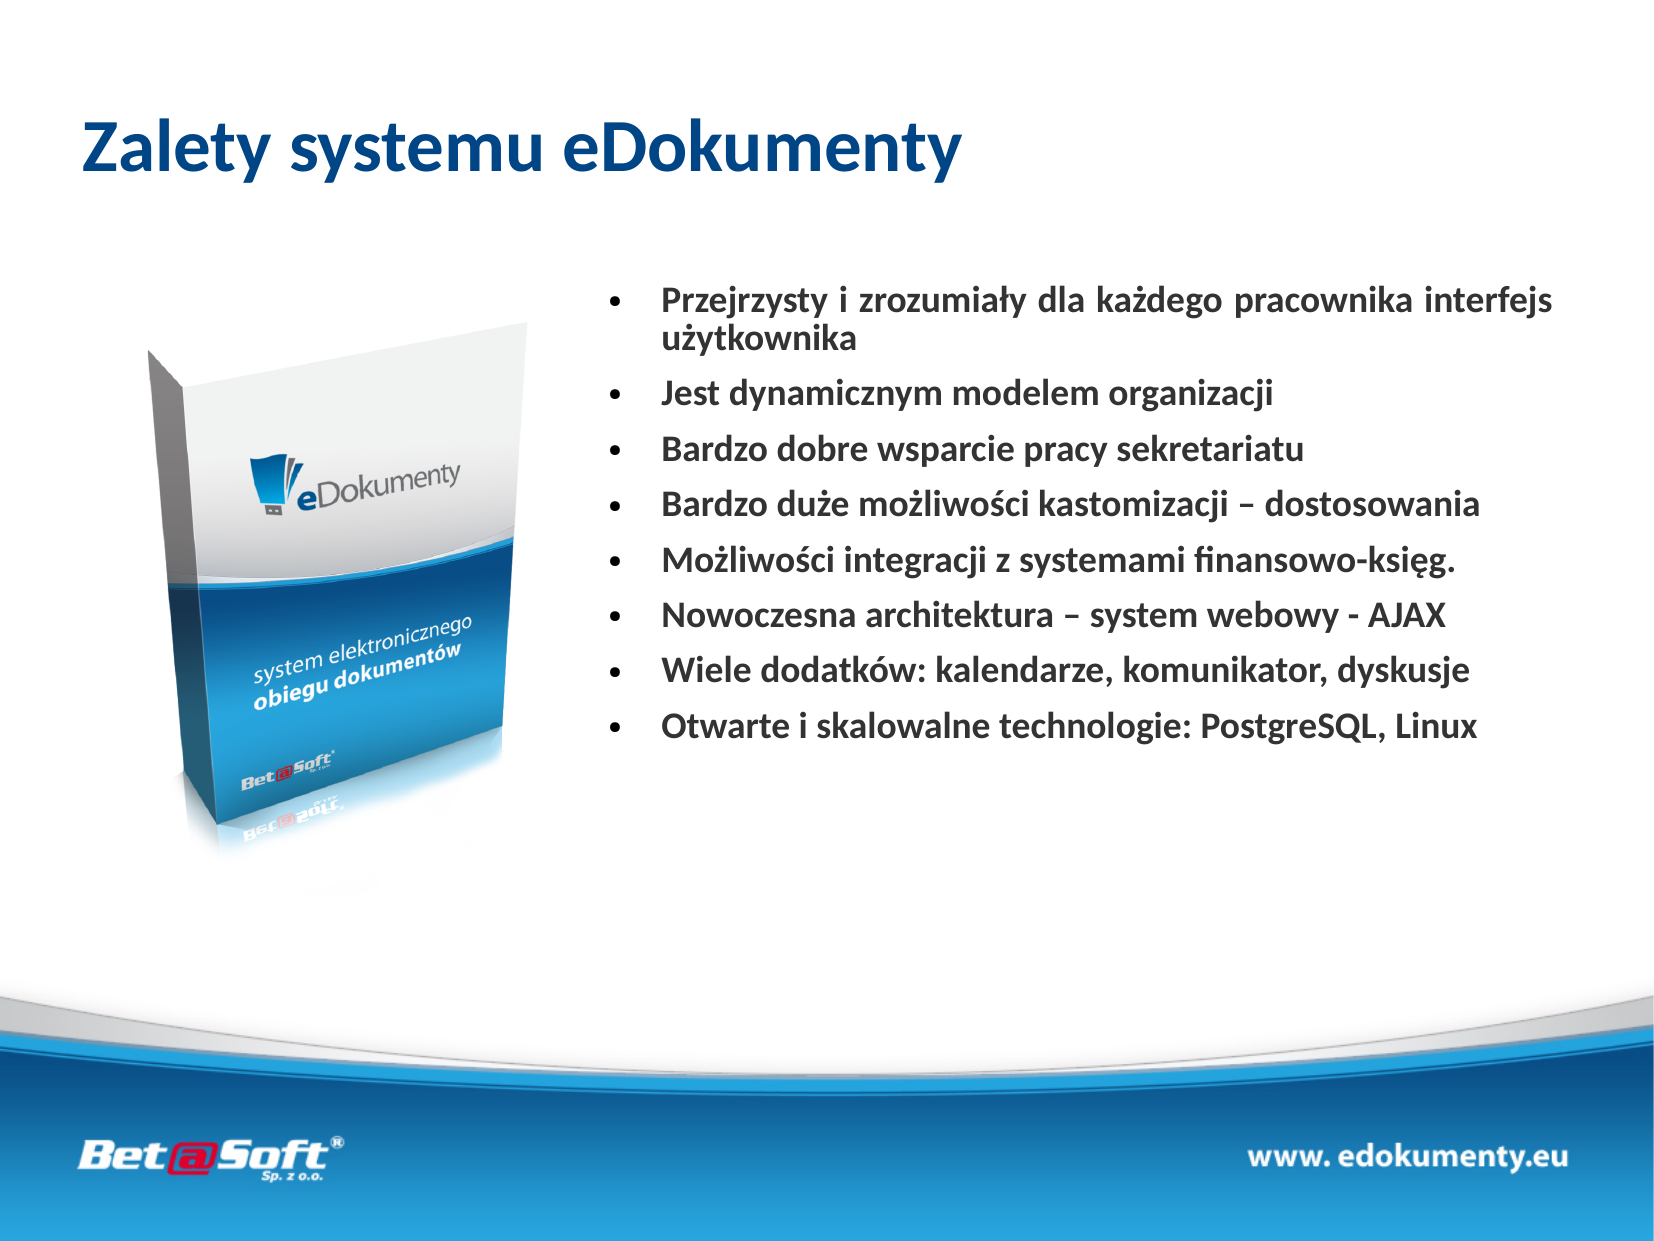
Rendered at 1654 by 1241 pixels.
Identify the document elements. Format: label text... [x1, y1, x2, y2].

picture [0, 0, 1654, 1241]
title Zalety systemu eDokumenty [82, 44, 1571, 262]
list Przejrzysty i zrozumiały dla każdego pracownika interfejs użytkownika Jest dynamicznym modelem organizacji Bardzo dobre wsparcie pracy sekretariatu Bardzo duże możliwości kastomizacji – dostosowania Możliwości integracji z systemami finansowo-księg. Nowoczesna architektura – system webowy - AJAX Wiele dodatków: kalendarze, komunikator, dyskusje Otwarte i skalowalne technologie: PostgreSQL, Linux [590, 284, 1554, 1103]
